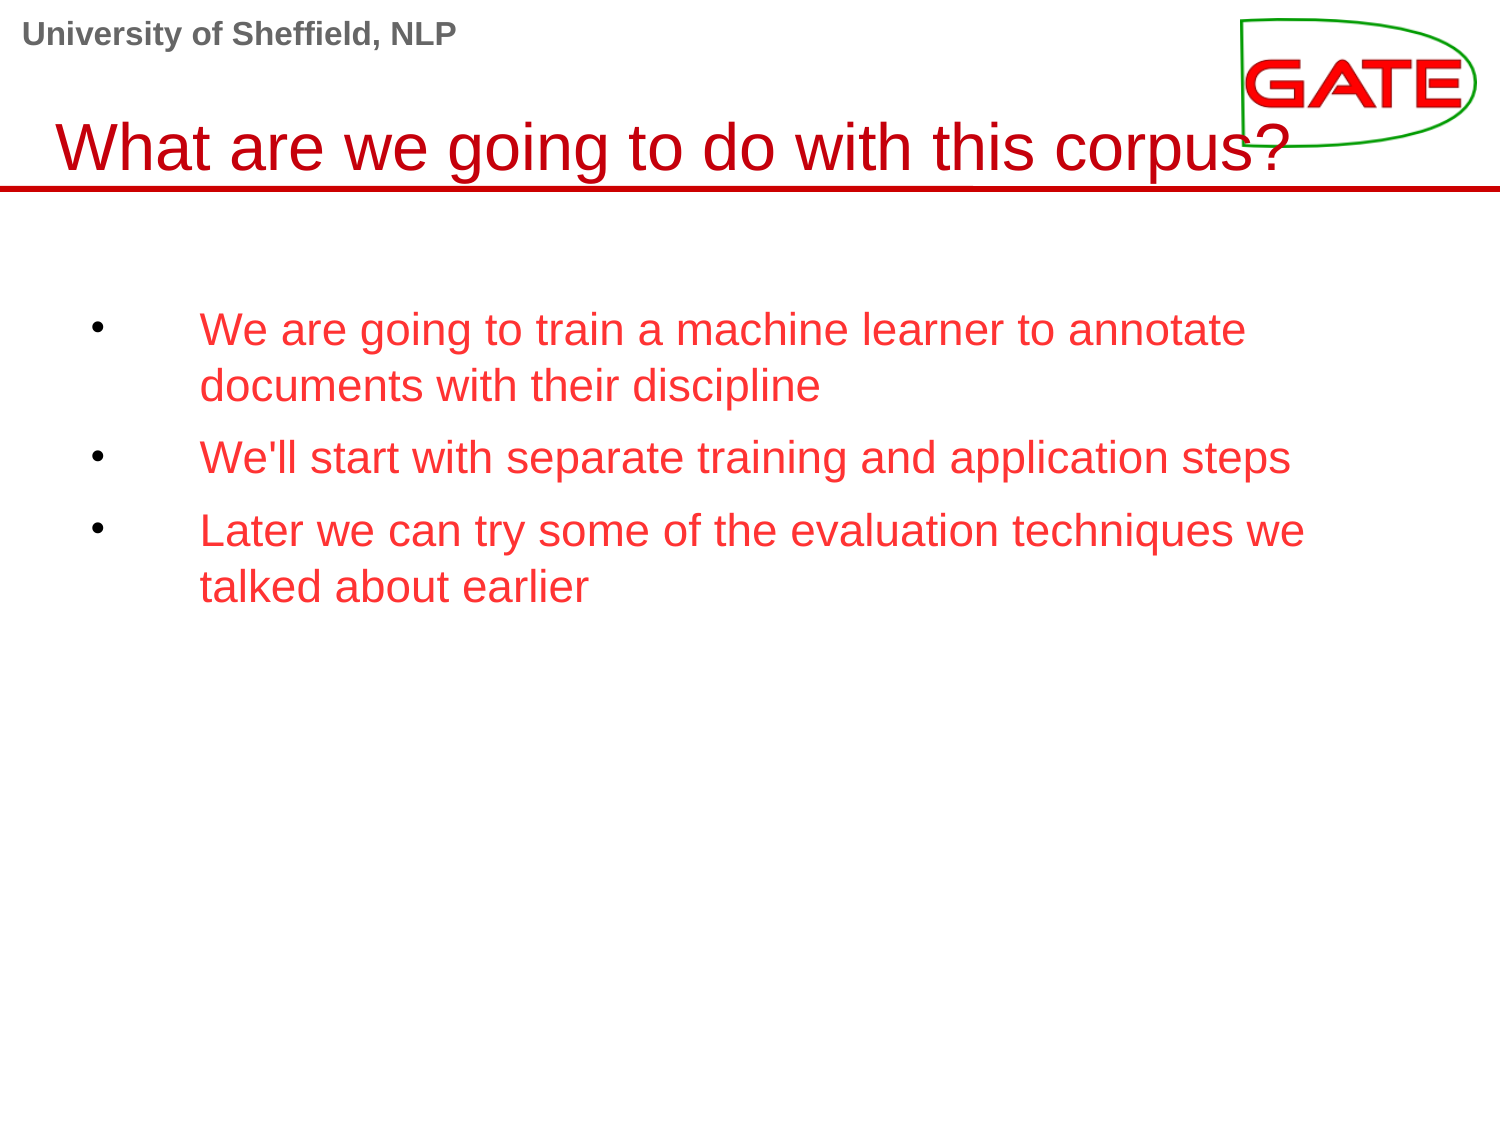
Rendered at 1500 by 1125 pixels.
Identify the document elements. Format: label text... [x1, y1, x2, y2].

picture [1240, 18, 1477, 148]
list We are going to train a machine learner to annotate documents with their discipline We'll start with separate training and application steps Later we can try some of the evaluation techniques we talked about earlier [75, 290, 1425, 1034]
title What are we going to do with this corpus? [41, 37, 1391, 254]
